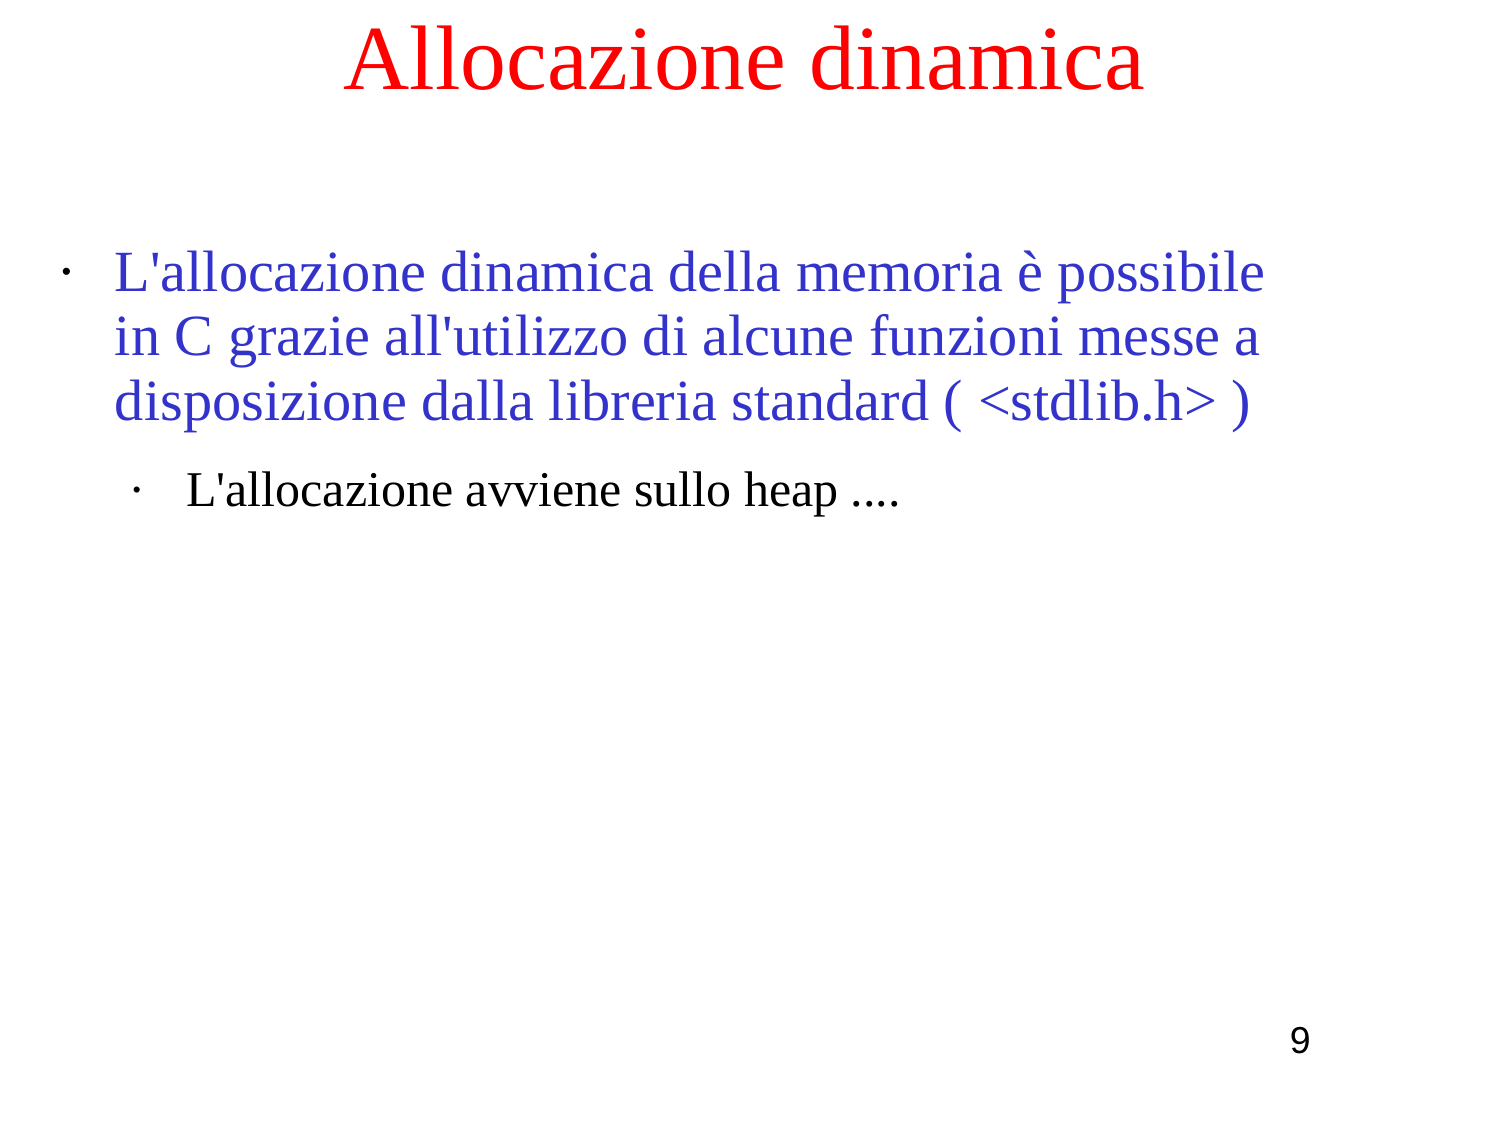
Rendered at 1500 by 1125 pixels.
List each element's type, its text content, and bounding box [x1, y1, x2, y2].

list L'allocazione dinamica della memoria è possibile in C grazie all'utilizzo di alcune funzioni messe a disposizione dalla libreria standard ( <stdlib.h> ) L'allocazione avviene sullo heap .... [29, 231, 1316, 1071]
title Allocazione dinamica [107, 0, 1383, 188]
text_box 9 [1275, 1012, 1426, 1071]
